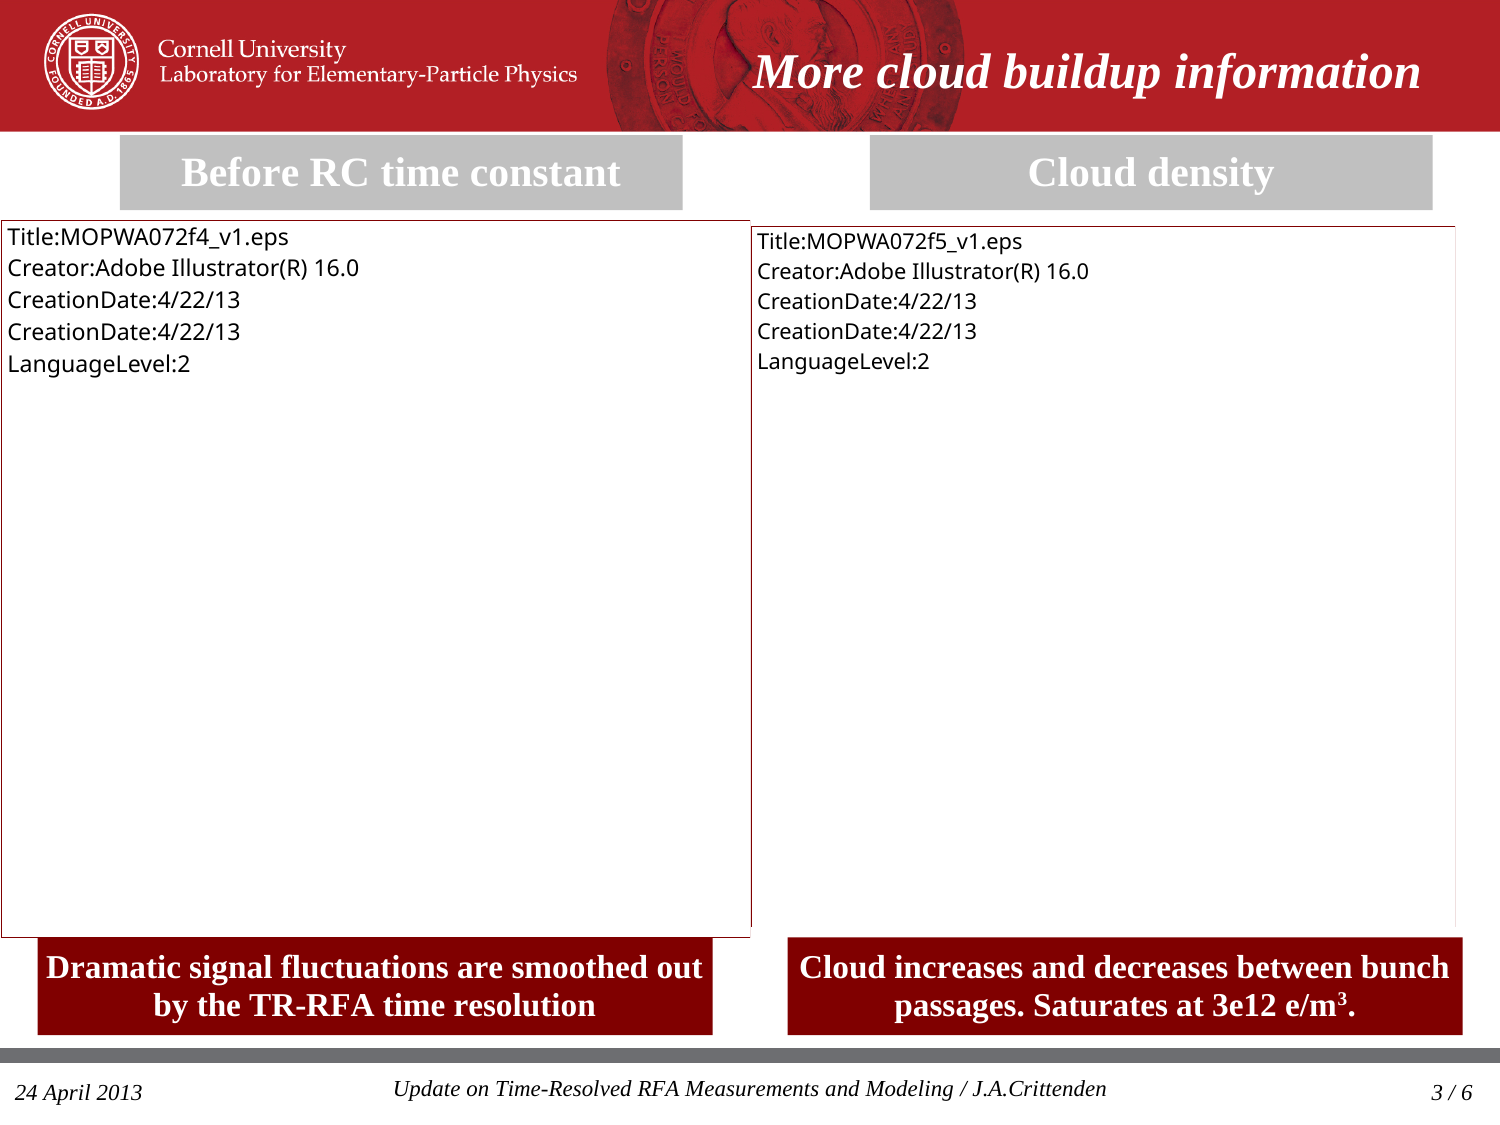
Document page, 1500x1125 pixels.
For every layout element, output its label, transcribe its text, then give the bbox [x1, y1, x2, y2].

picture [0, 218, 1456, 938]
text_box Before RC time constant [119, 135, 683, 211]
text_box Cloud density [869, 135, 1433, 211]
text_box Dramatic signal fluctuations are smoothed out by the TR-RFA time resolution [37, 938, 713, 1036]
text_box Cloud increases and decreases between bunch passages. Saturates at 3e12 e/m3. [787, 937, 1463, 1036]
picture [0, 0, 1500, 132]
title More cloud buildup information [675, 7, 1500, 136]
